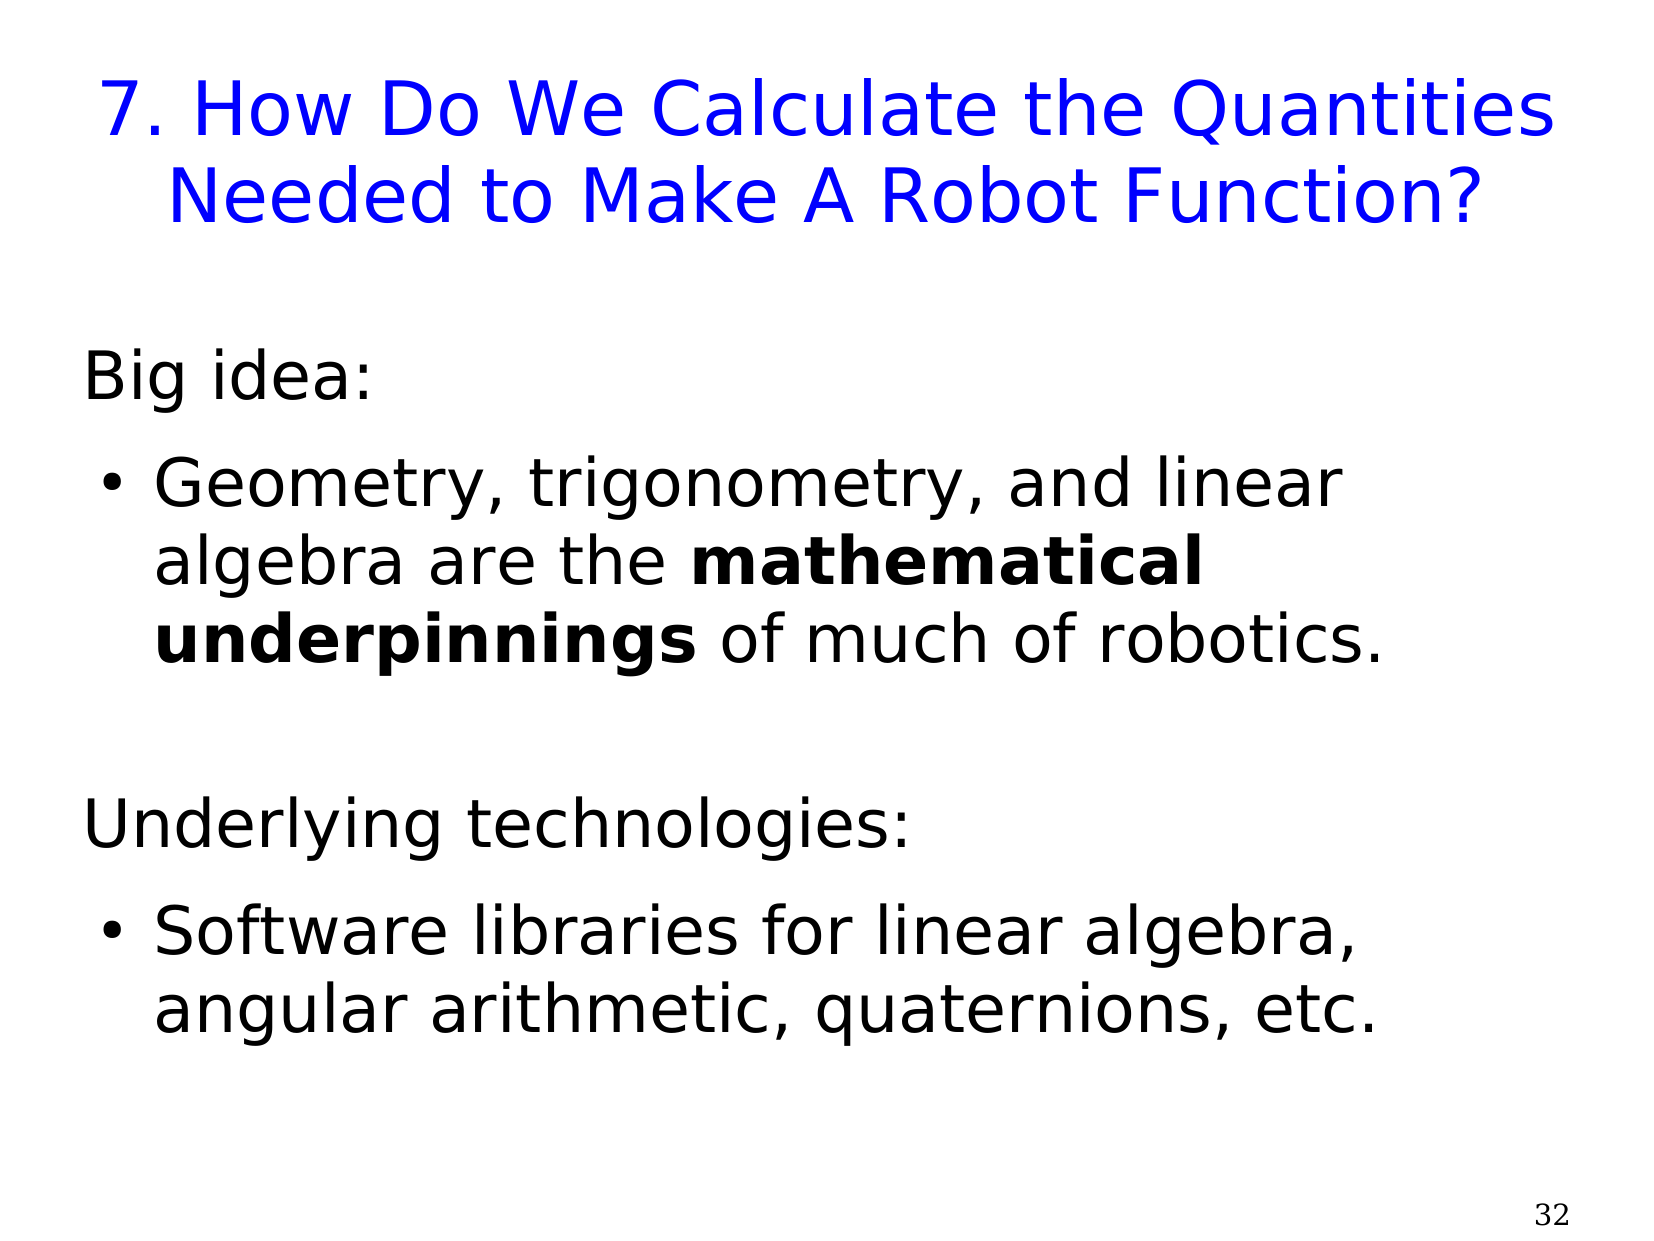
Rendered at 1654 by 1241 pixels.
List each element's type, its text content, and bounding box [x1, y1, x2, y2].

title 7. How Do We Calculate the Quantities Needed to Make A Robot Function? [82, 49, 1571, 257]
list Big idea: Geometry, trigonometry, and linear algebra are the mathematical underpinnings of much of robotics. Underlying technologies: Software libraries for linear algebra, angular arithmetic, quaternions, etc. [82, 337, 1571, 1109]
